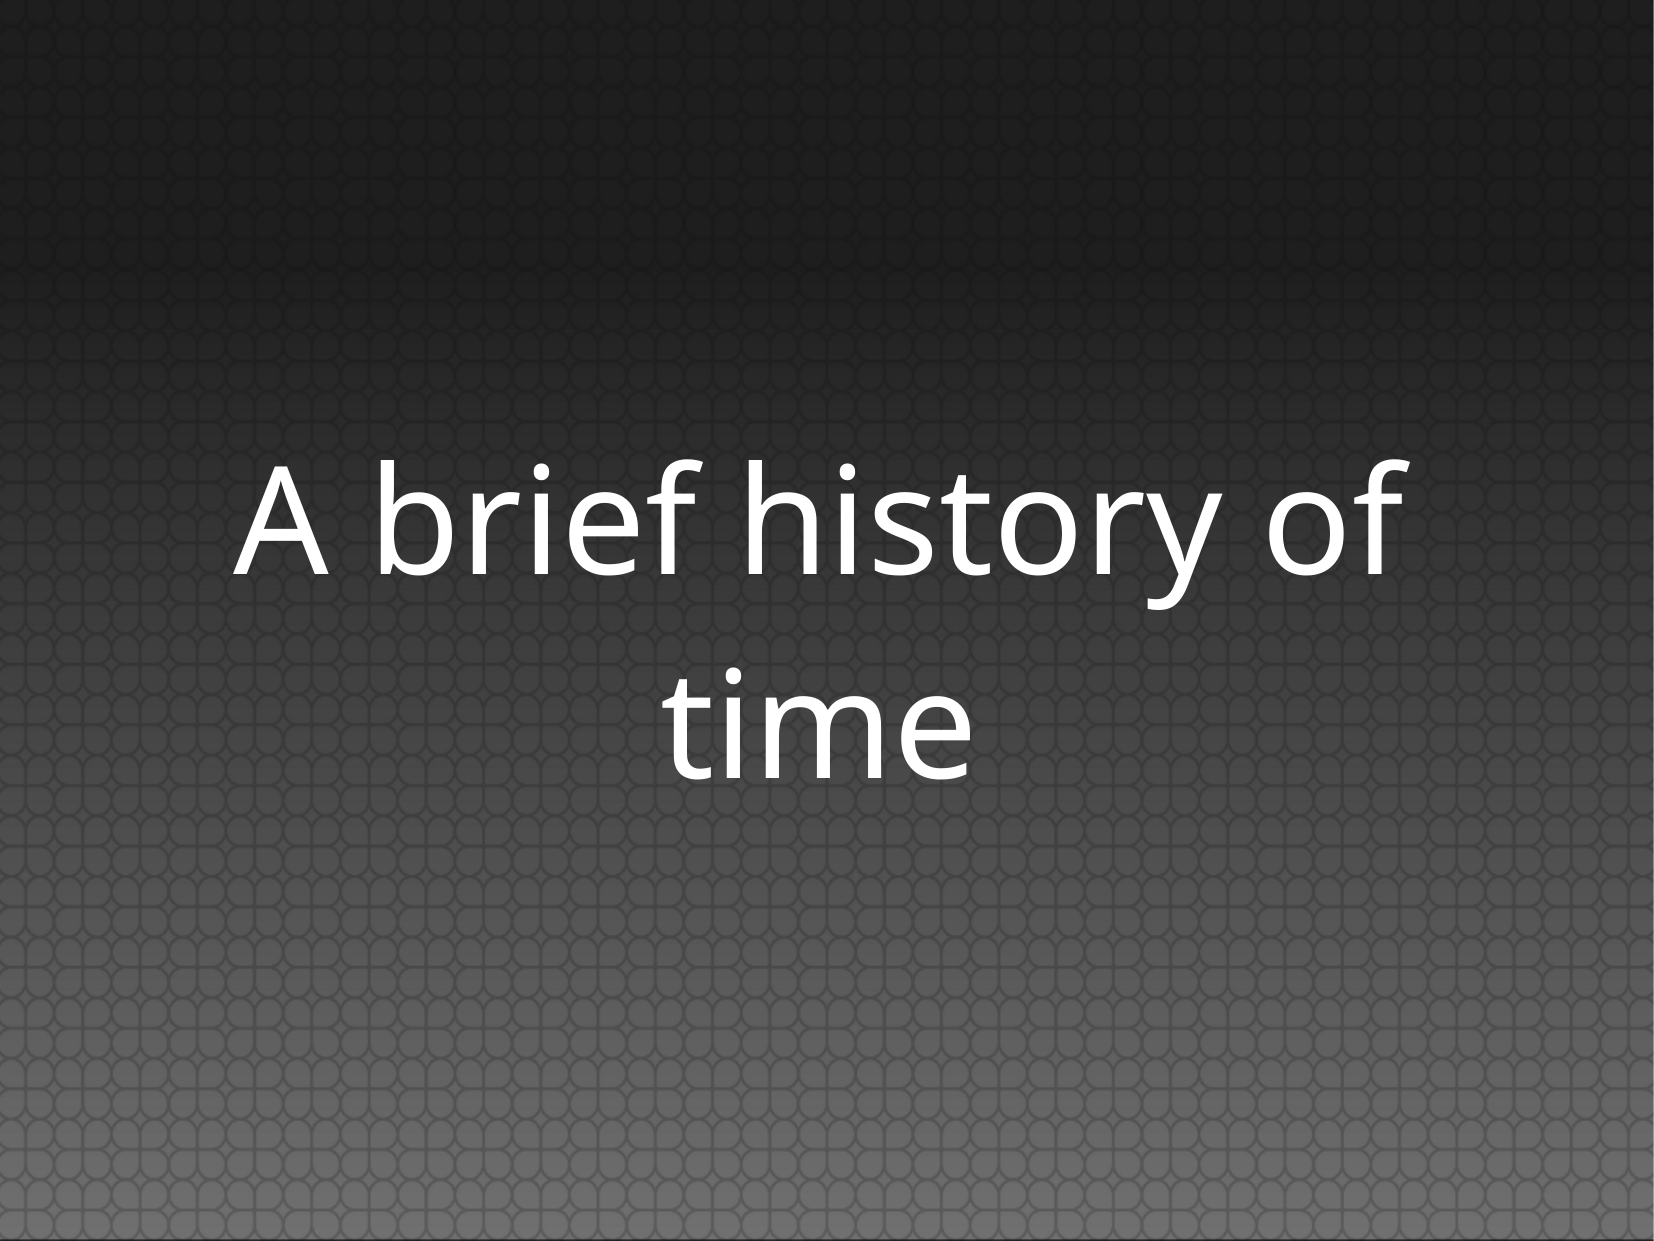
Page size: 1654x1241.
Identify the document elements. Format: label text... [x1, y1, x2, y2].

picture [0, 0, 1654, 1241]
title A brief history of time [75, 525, 1564, 713]
